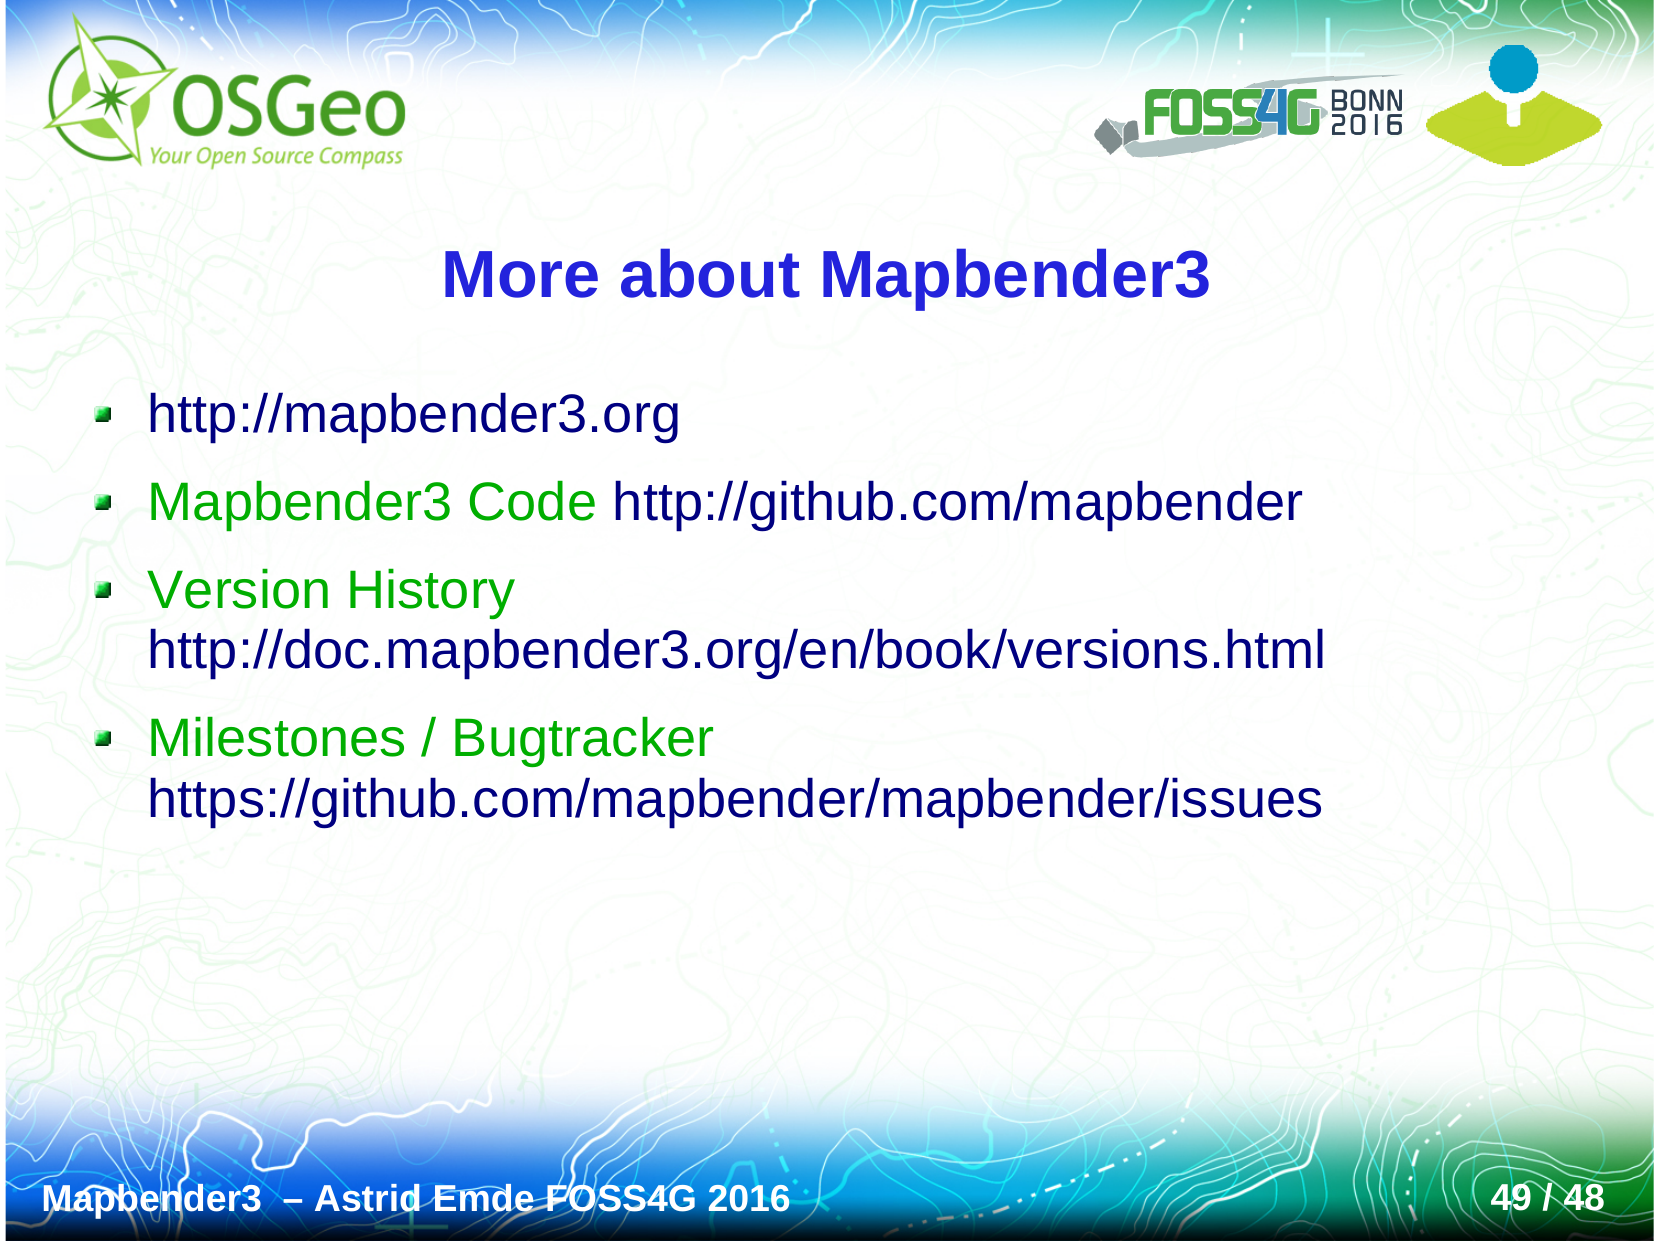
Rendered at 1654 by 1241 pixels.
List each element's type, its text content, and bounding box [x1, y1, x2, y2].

title More about Mapbender3 [82, 200, 1571, 349]
picture [1568, 1191, 1575, 1201]
list http://mapbender3.org Mapbender3 Code http://github.com/mapbender Version History http://doc.mapbender3.org/en/book/versions.html Milestones / Bugtracker https://github.com/mapbender/mapbender/issues [76, 383, 1565, 1241]
picture [5, 0, 1654, 1241]
